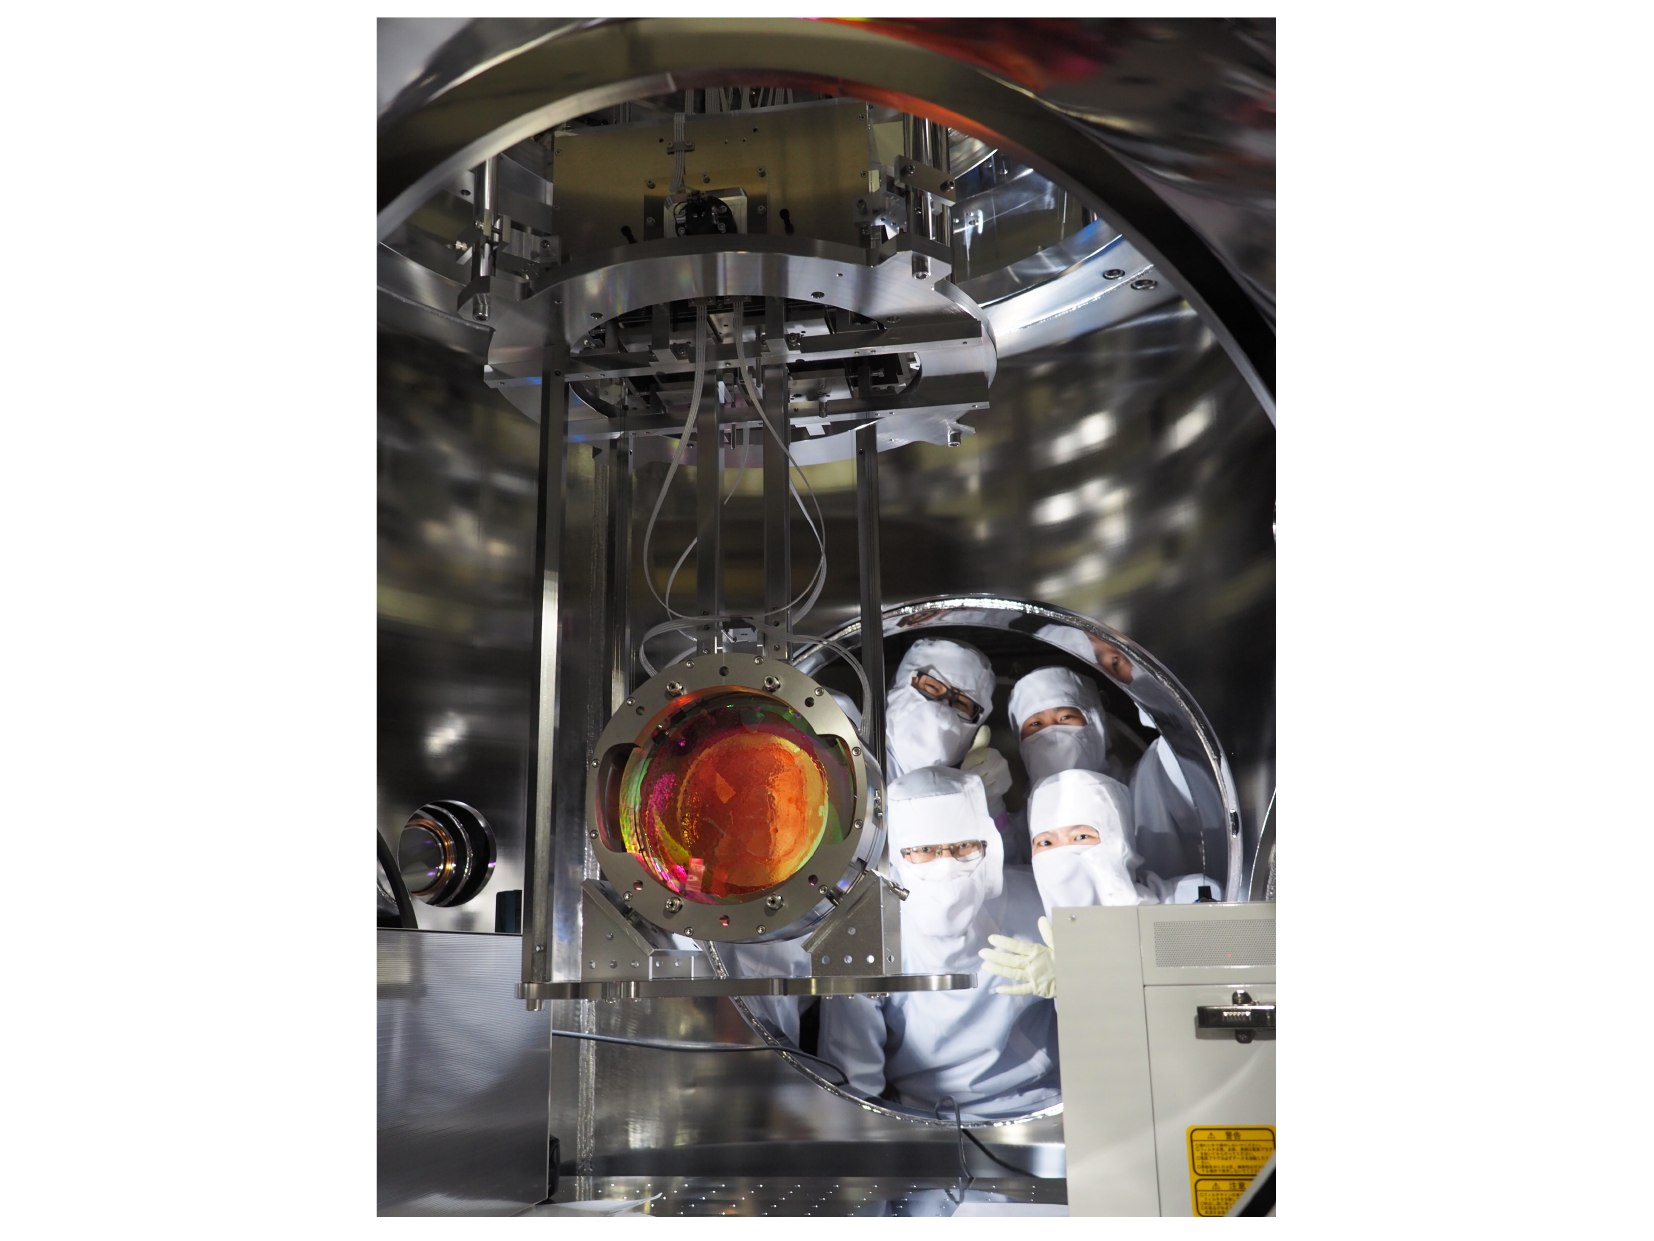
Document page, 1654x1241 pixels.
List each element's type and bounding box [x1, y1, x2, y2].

picture [376, 17, 1276, 1217]
